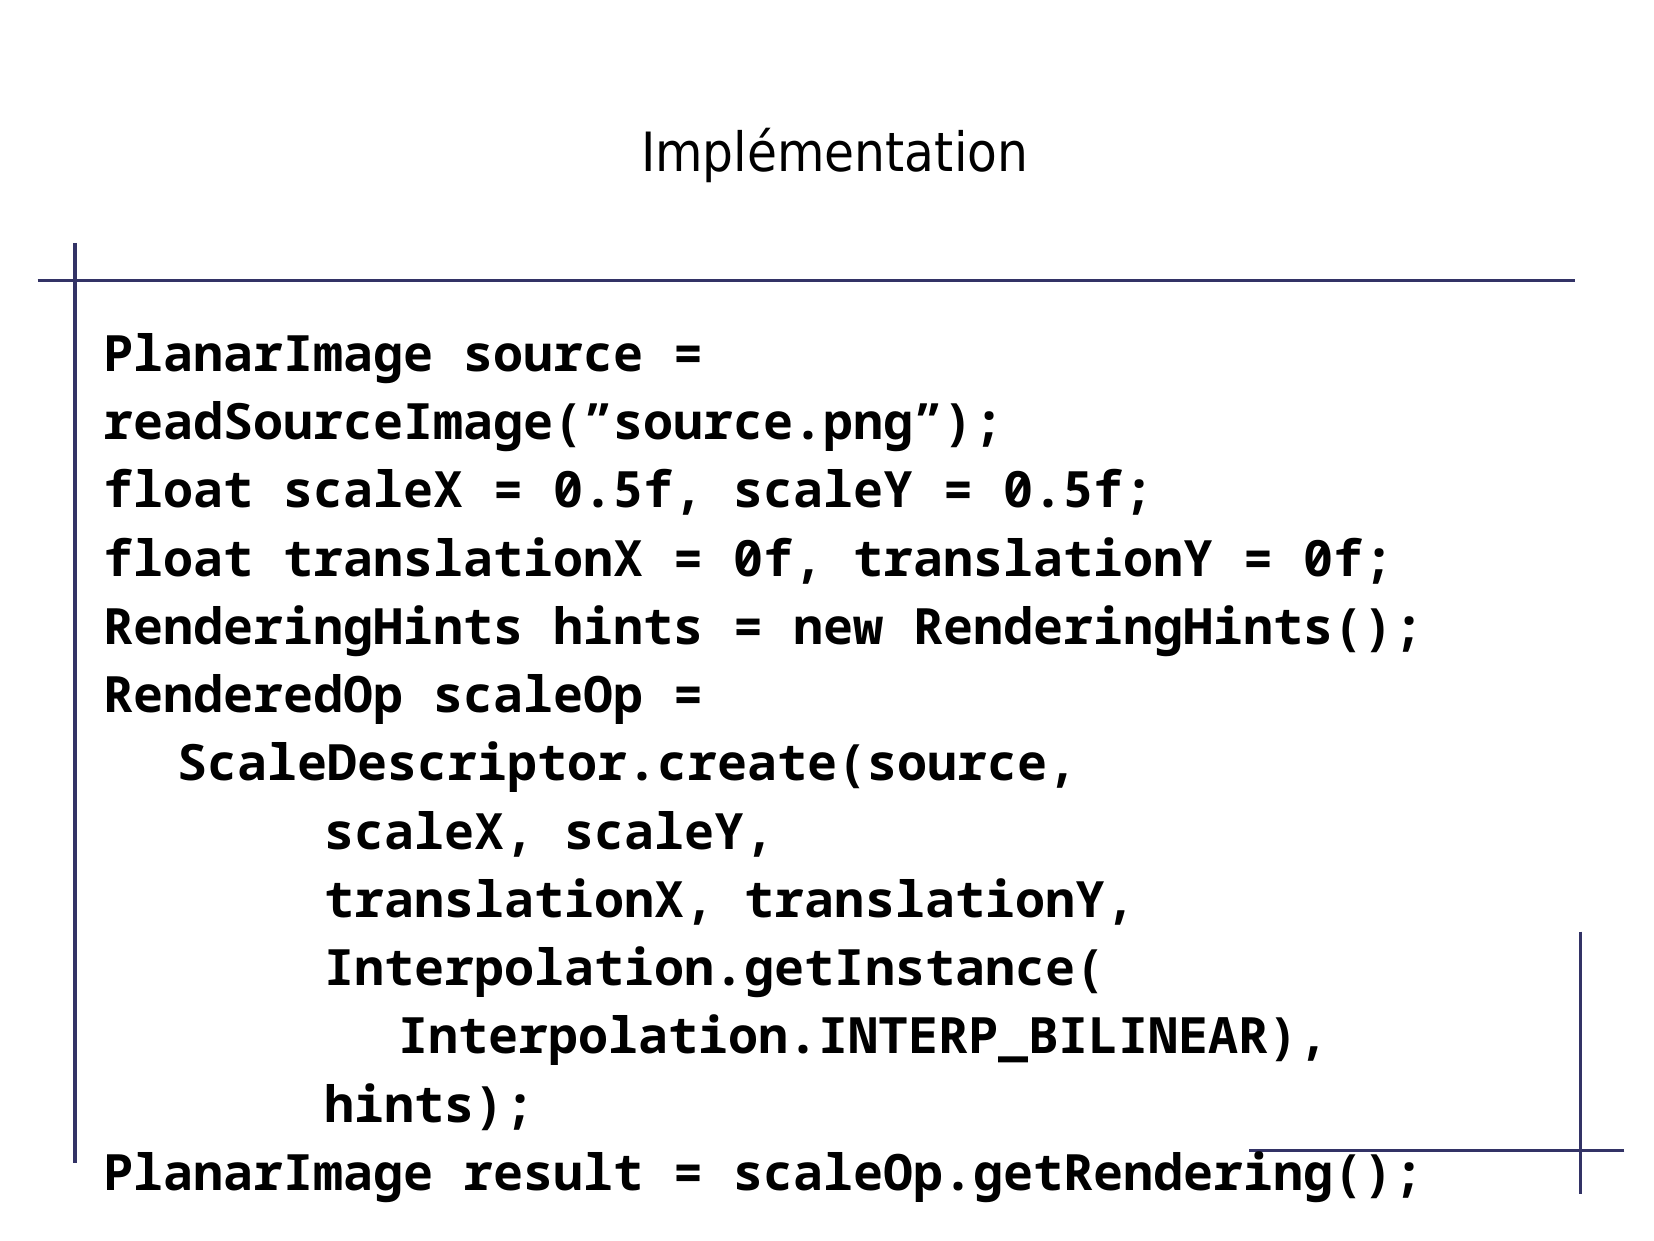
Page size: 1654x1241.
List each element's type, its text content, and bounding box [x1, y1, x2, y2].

text_box PlanarImage source = readSourceImage(”source.png”); float scaleX = 0.5f, scaleY = 0.5f; float translationX = 0f, translationY = 0f; RenderingHints hints = new RenderingHints(); RenderedOp scaleOp = ScaleDescriptor.create(source, scaleX, scaleY, translationX, translationY, Interpolation.getInstance( Interpolation.INTERP_BILINEAR), hints); PlanarImage result = scaleOp.getRendering(); [88, 310, 1595, 1083]
title Implémentation [112, 49, 1558, 257]
